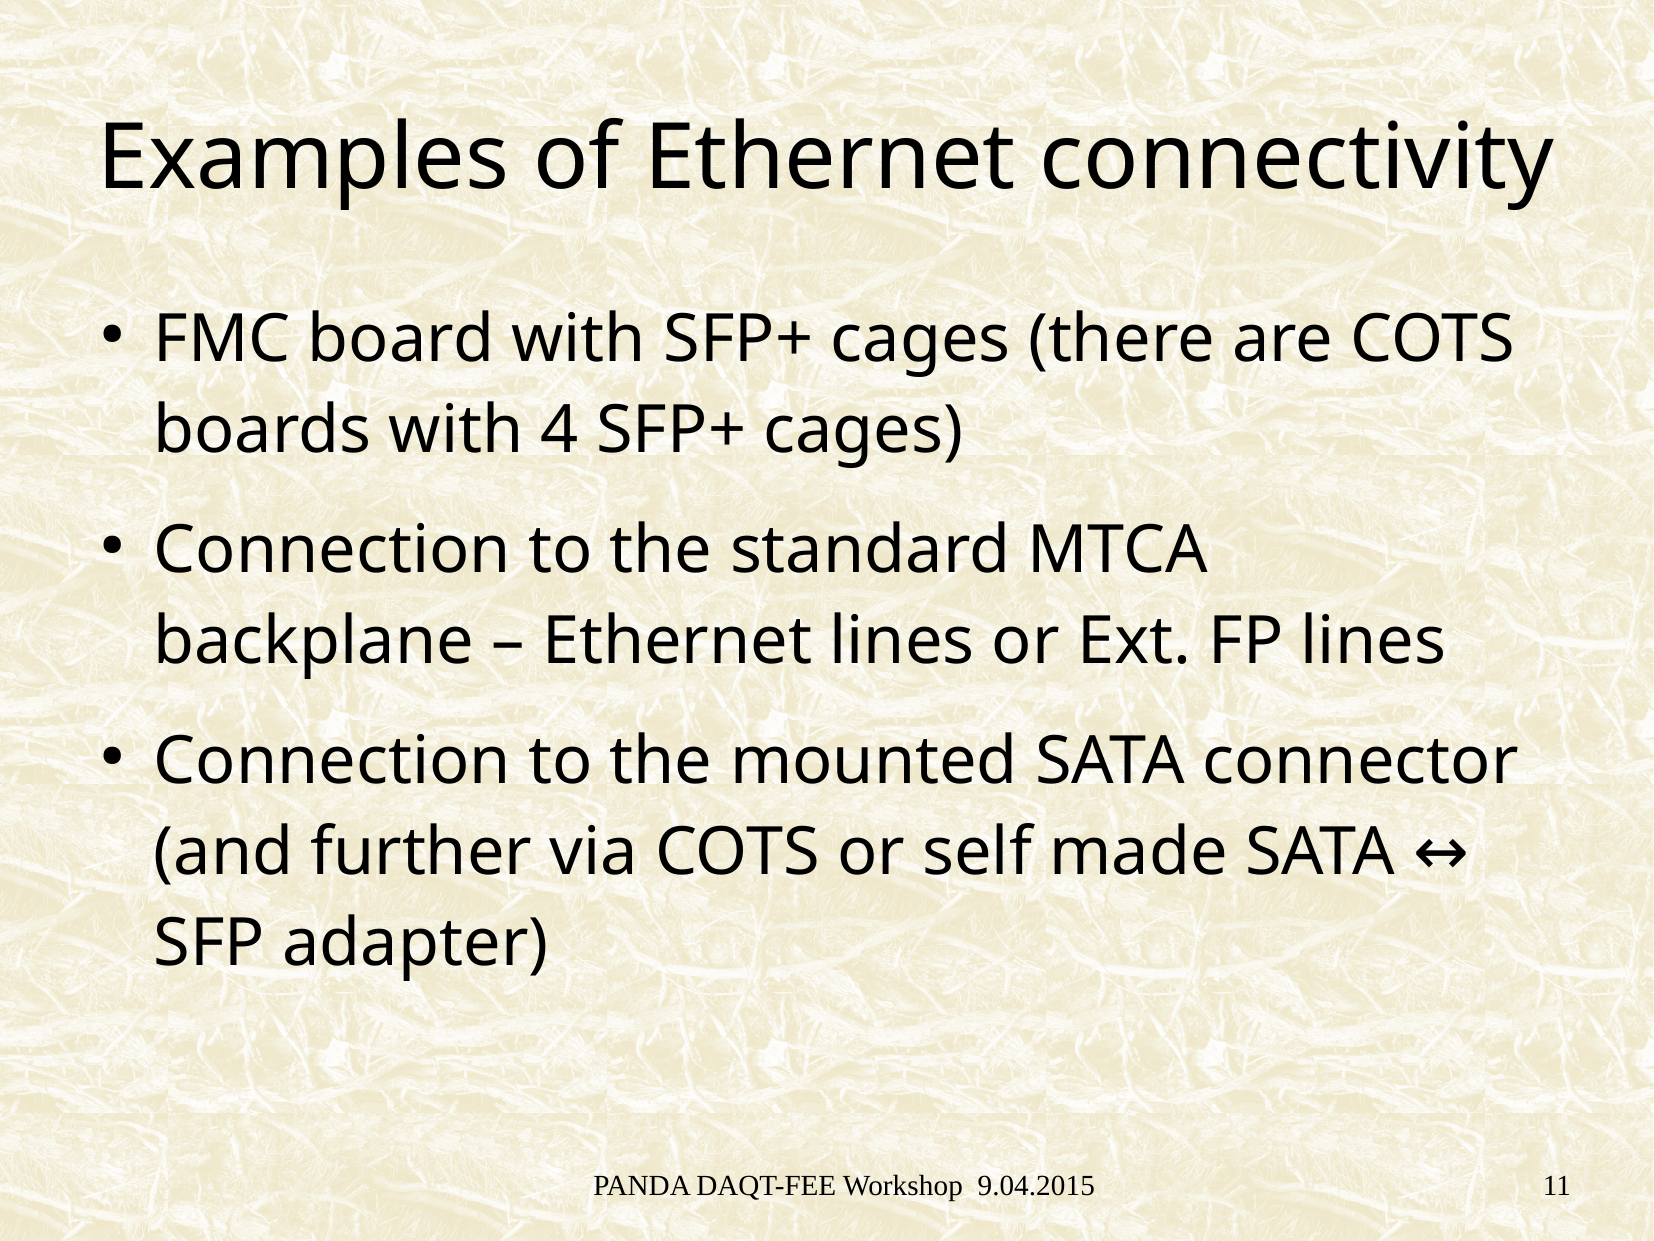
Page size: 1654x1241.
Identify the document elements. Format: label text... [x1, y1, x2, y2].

list FMC board with SFP+ cages (there are COTS boards with 4 SFP+ cages) Connection to the standard MTCA backplane – Ethernet lines or Ext. FP lines Connection to the mounted SATA connector (and further via COTS or self made SATA ↔ SFP adapter) [82, 290, 1538, 1010]
picture [0, 0, 1654, 1241]
title Examples of Ethernet connectivity [82, 49, 1571, 257]
